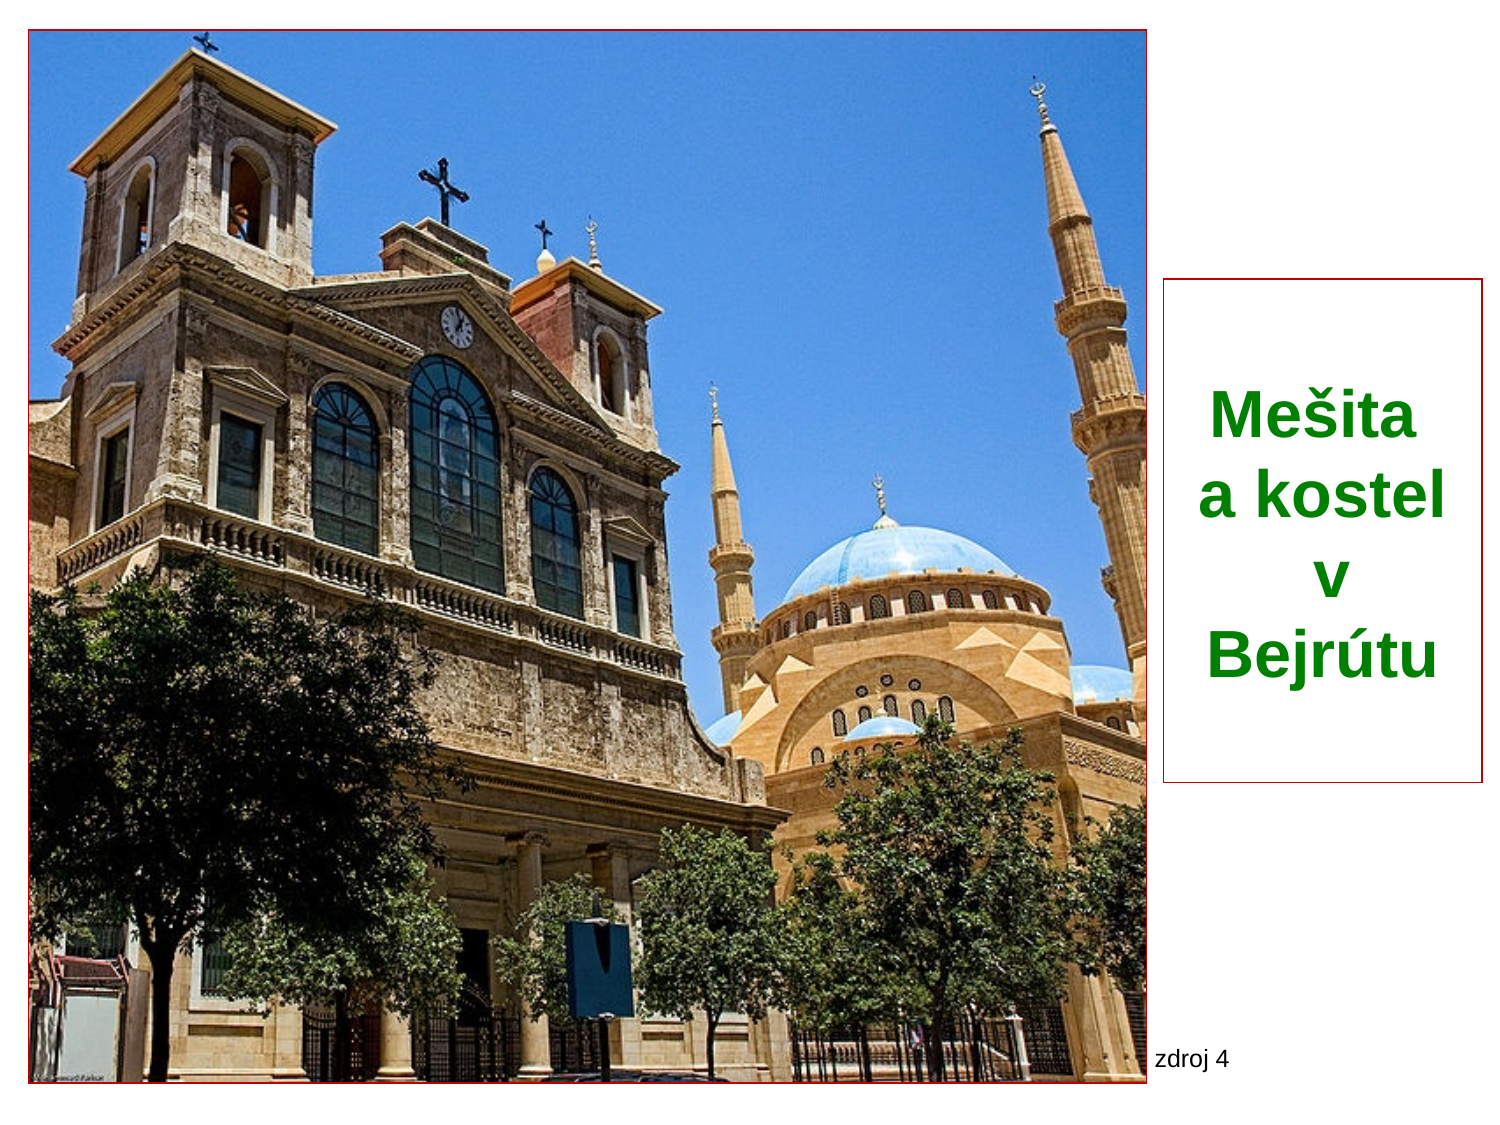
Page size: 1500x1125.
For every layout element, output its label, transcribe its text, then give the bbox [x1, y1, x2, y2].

picture [29, 31, 1146, 1083]
title Mešita a kostel v Bejrútu [1163, 278, 1483, 783]
text_box zdroj 4 [1139, 1034, 1500, 1081]
